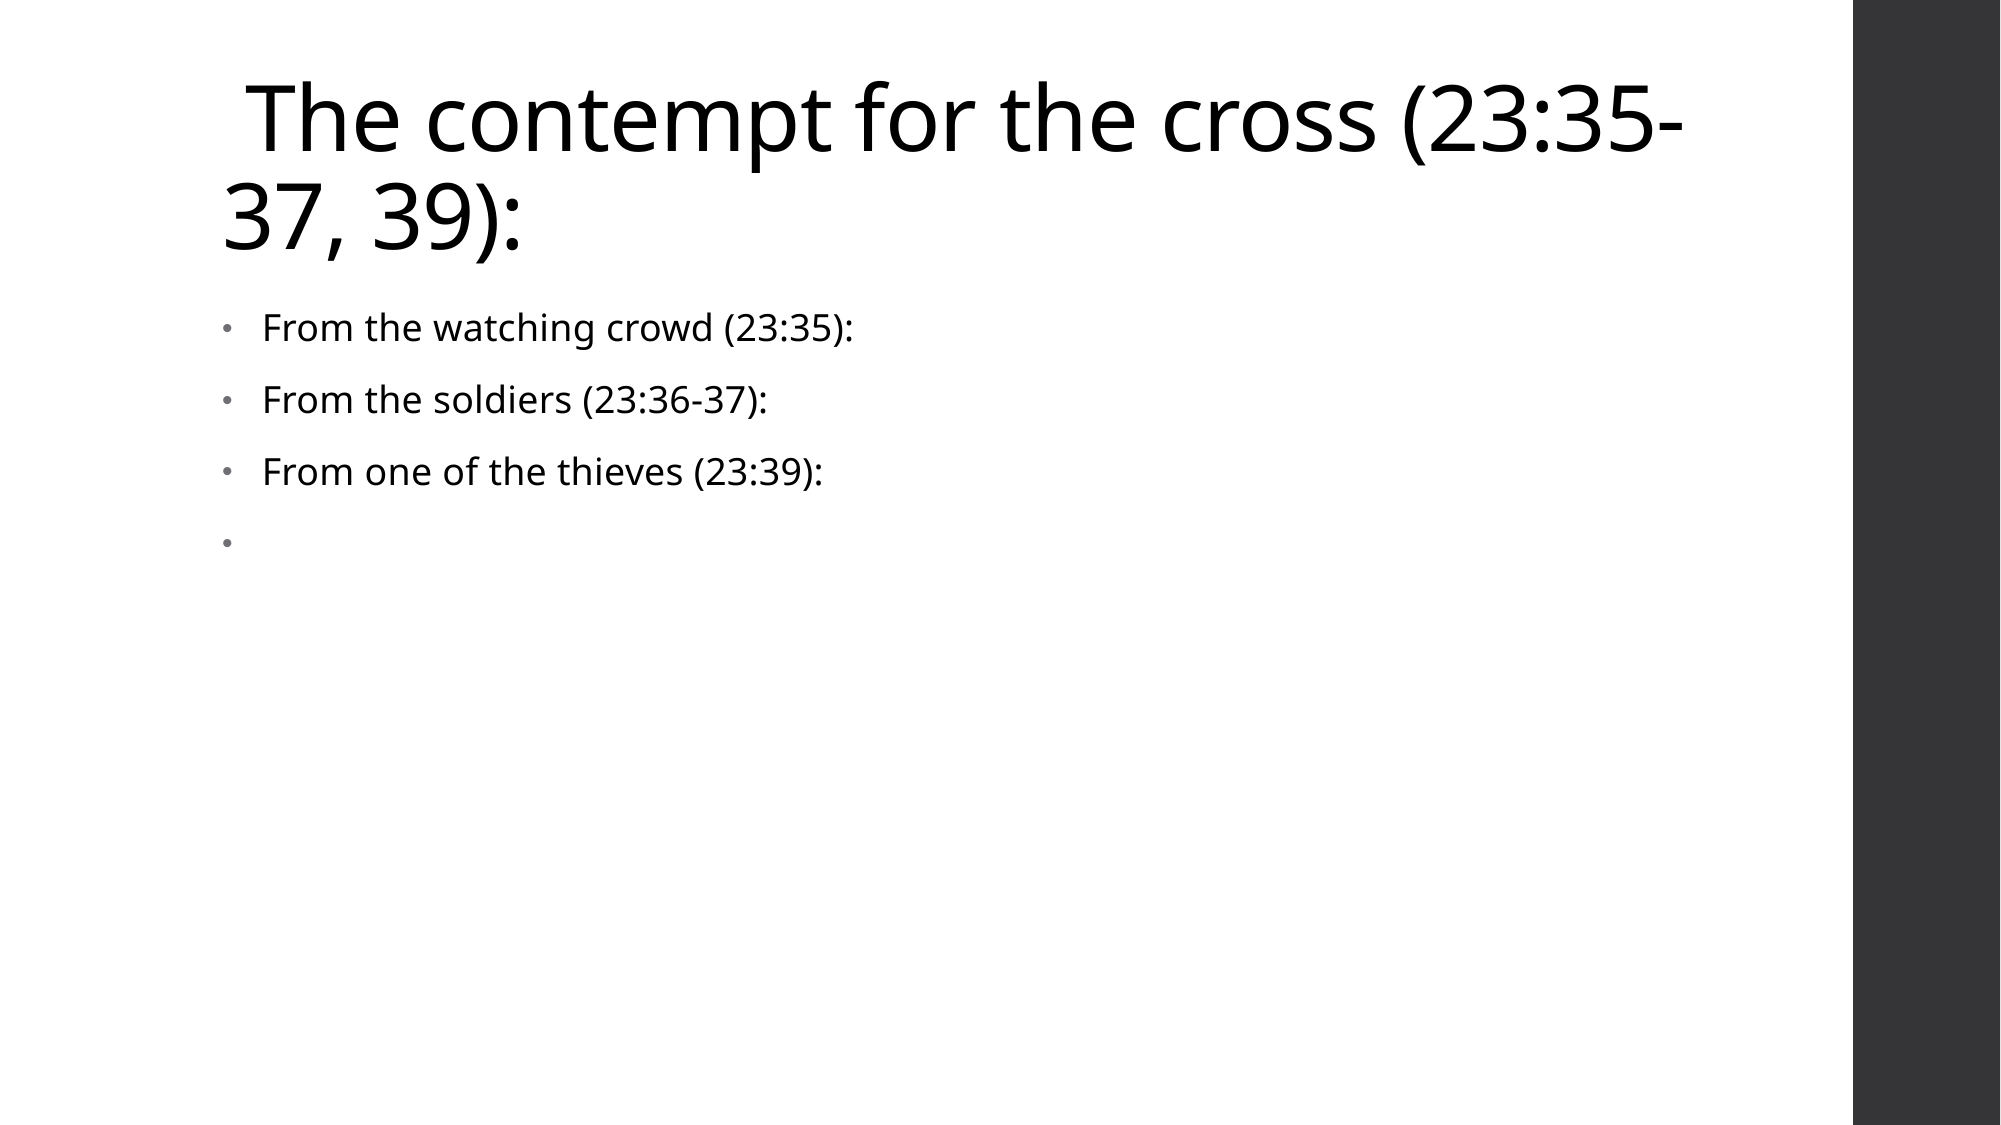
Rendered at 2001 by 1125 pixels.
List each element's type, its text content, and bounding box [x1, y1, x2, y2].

list From the watching crowd (23:35): From the soldiers (23:36-37): From one of the thieves (23:39): [206, 299, 1617, 1014]
title The contempt for the cross (23:35-37, 39): [206, 60, 1797, 278]
